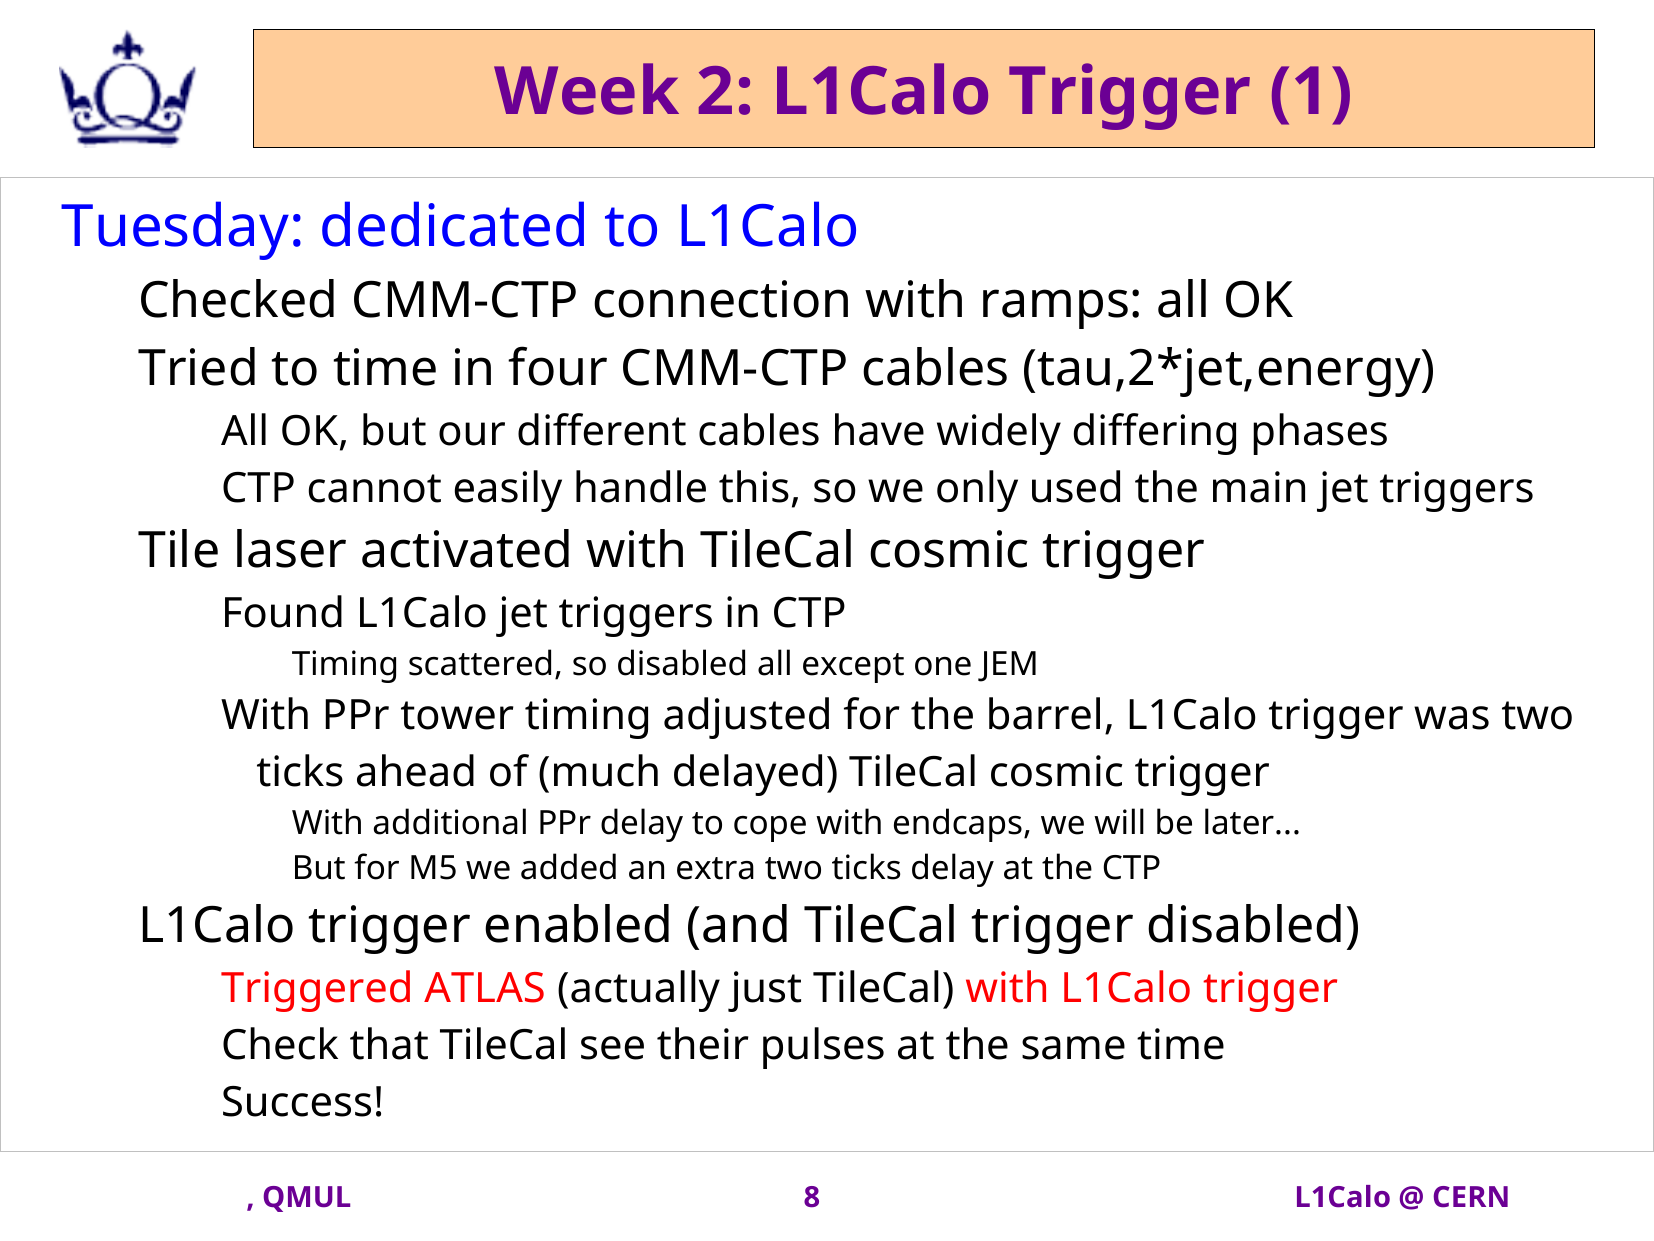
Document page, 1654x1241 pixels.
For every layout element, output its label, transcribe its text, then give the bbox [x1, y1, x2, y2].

title Week 2: L1Calo Trigger (1) [253, 29, 1595, 148]
picture [59, 29, 200, 148]
list Tuesday: dedicated to L1Calo Checked CMM-CTP connection with ramps: all OK Tried to time in four CMM-CTP cables (tau,2*jet,energy) All OK, but our different cables have widely differing phases CTP cannot easily handle this, so we only used the main jet triggers Tile laser activated with TileCal cosmic trigger Found L1Calo jet triggers in CTP Timing scattered, so disabled all except one JEM With PPr tower timing adjusted for the barrel, L1Calo trigger was two ticks ahead of (much delayed) TileCal cosmic trigger With additional PPr delay to cope with endcaps, we will be later... But for M5 we added an extra two ticks delay at the CTP L1Calo trigger enabled (and TileCal trigger disabled) Triggered ATLAS (actually just TileCal) with L1Calo trigger Check that TileCal see their pulses at the same time Success! [43, 184, 1612, 1154]
